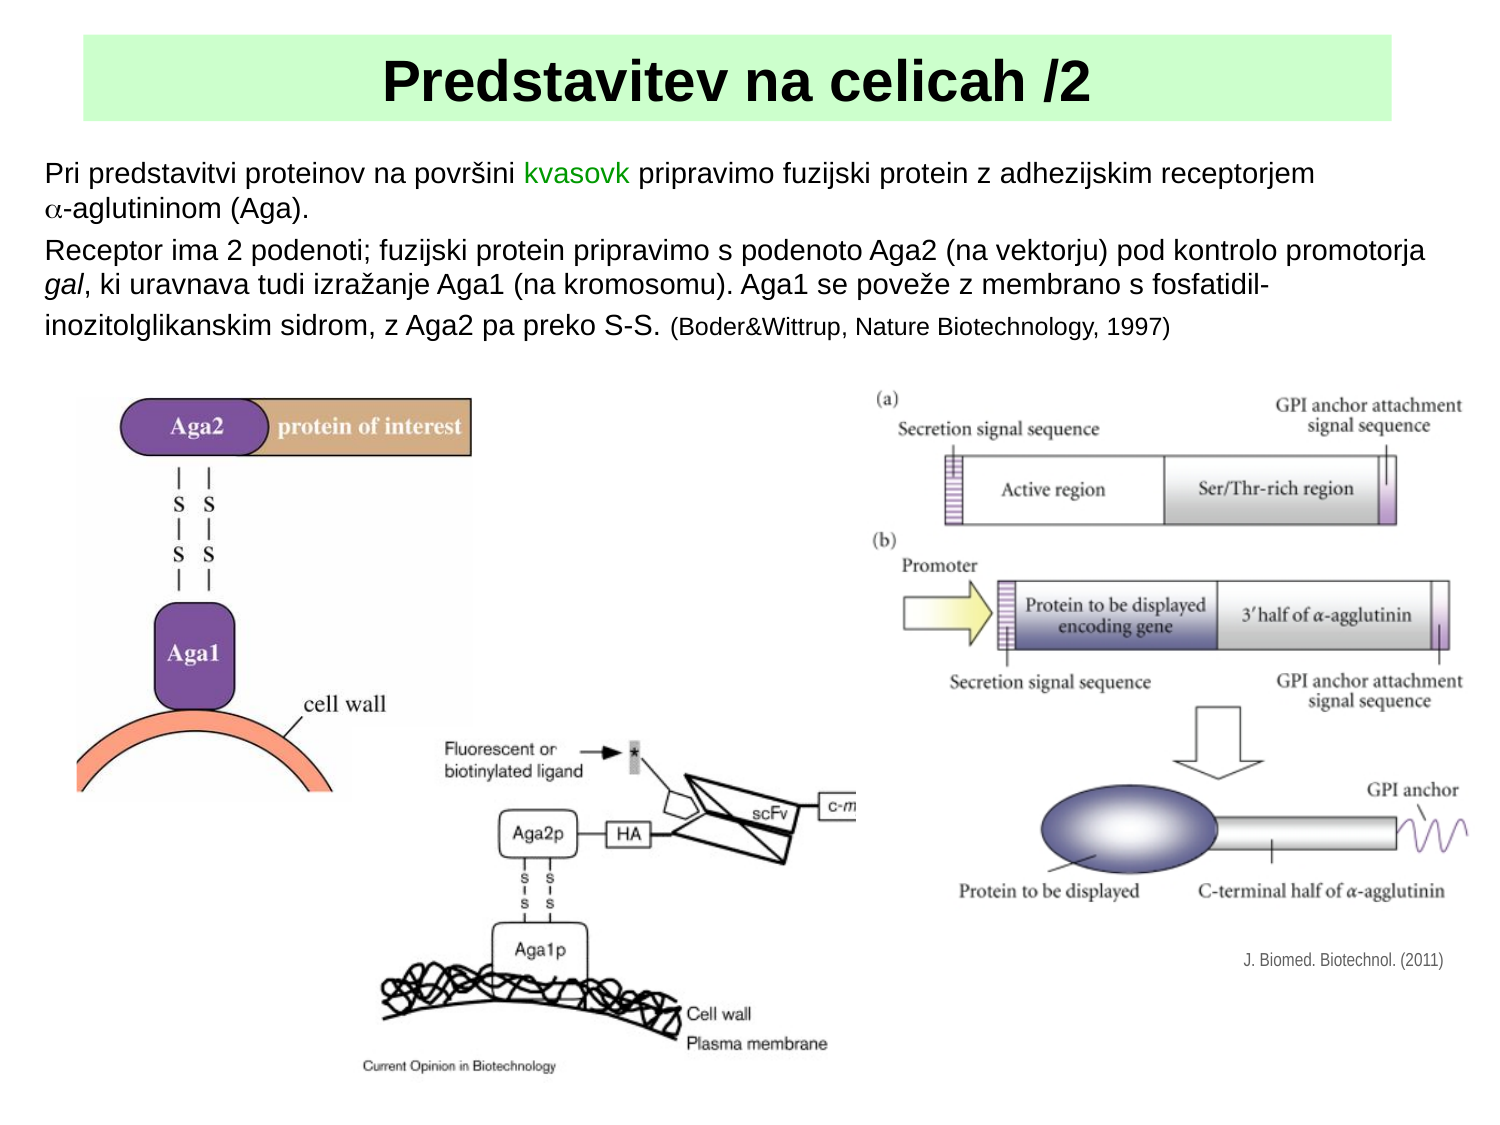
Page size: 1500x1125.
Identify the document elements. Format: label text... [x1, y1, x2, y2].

text_box J. Biomed. Biotechnol. (2011) [1224, 940, 1459, 978]
list Pri predstavitvi proteinov na površini kvasovk pripravimo fuzijski protein z adhezijskim receptorjem a-aglutininom (Aga). Receptor ima 2 podenoti; fuzijski protein pripravimo s podenoto Aga2 (na vektorju) pod kontrolo promotorja gal, ki uravnava tudi izražanje Aga1 (na kromosomu). Aga1 se poveže z membrano s fosfatidil- inozitolglikanskim sidrom, z Aga2 pa preko S-S. (Boder&Wittrup, Nature Biotechnology, 1997) [29, 147, 1471, 409]
picture [76, 362, 1496, 1083]
title Predstavitev na celicah /2 [83, 34, 1392, 122]
